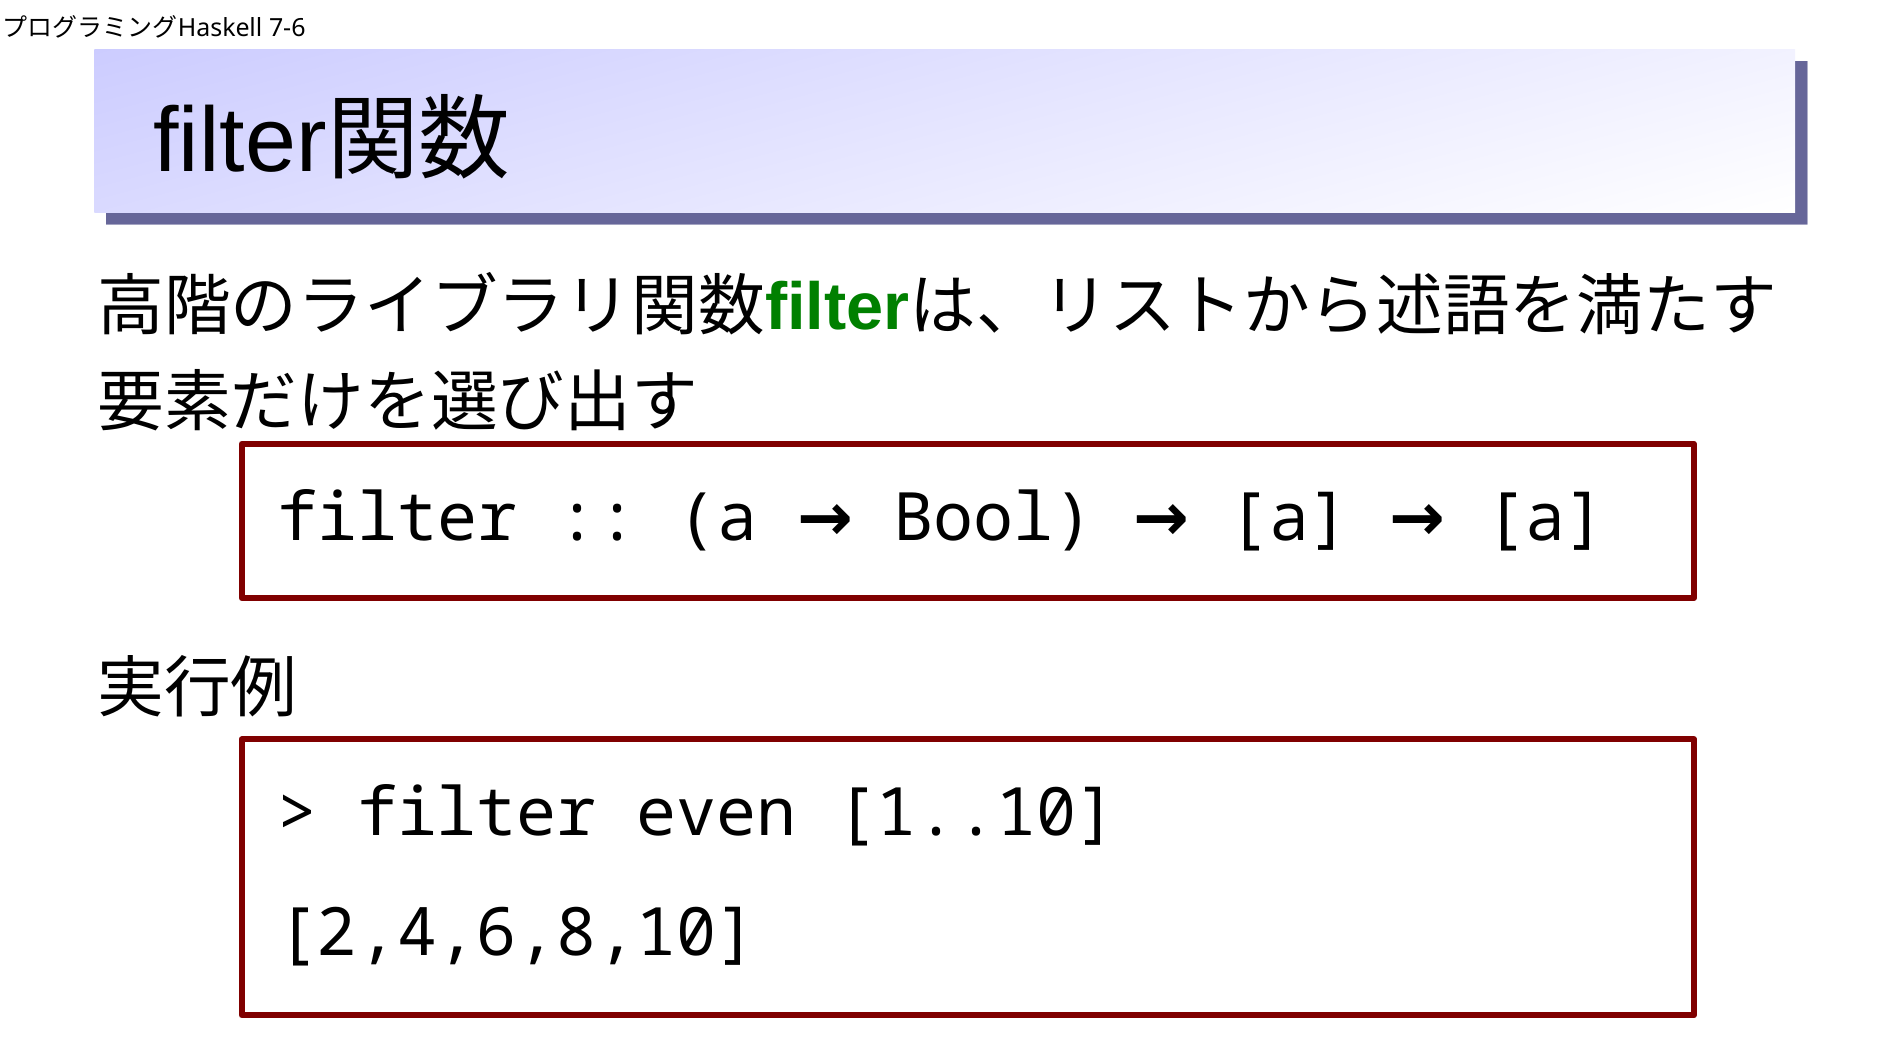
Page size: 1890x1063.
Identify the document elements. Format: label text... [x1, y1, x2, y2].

title filter関数 [94, 49, 1796, 213]
list 実行例 [94, 630, 1796, 704]
list 高階のライブラリ関数filterは、リストから述語を満たす要素だけを選び出す [94, 248, 1796, 397]
text_box filter :: (a → Bool) → [a] → [a] [241, 443, 1694, 599]
text_box > filter even [1..10] [2,4,6,8,10] [241, 739, 1694, 1016]
